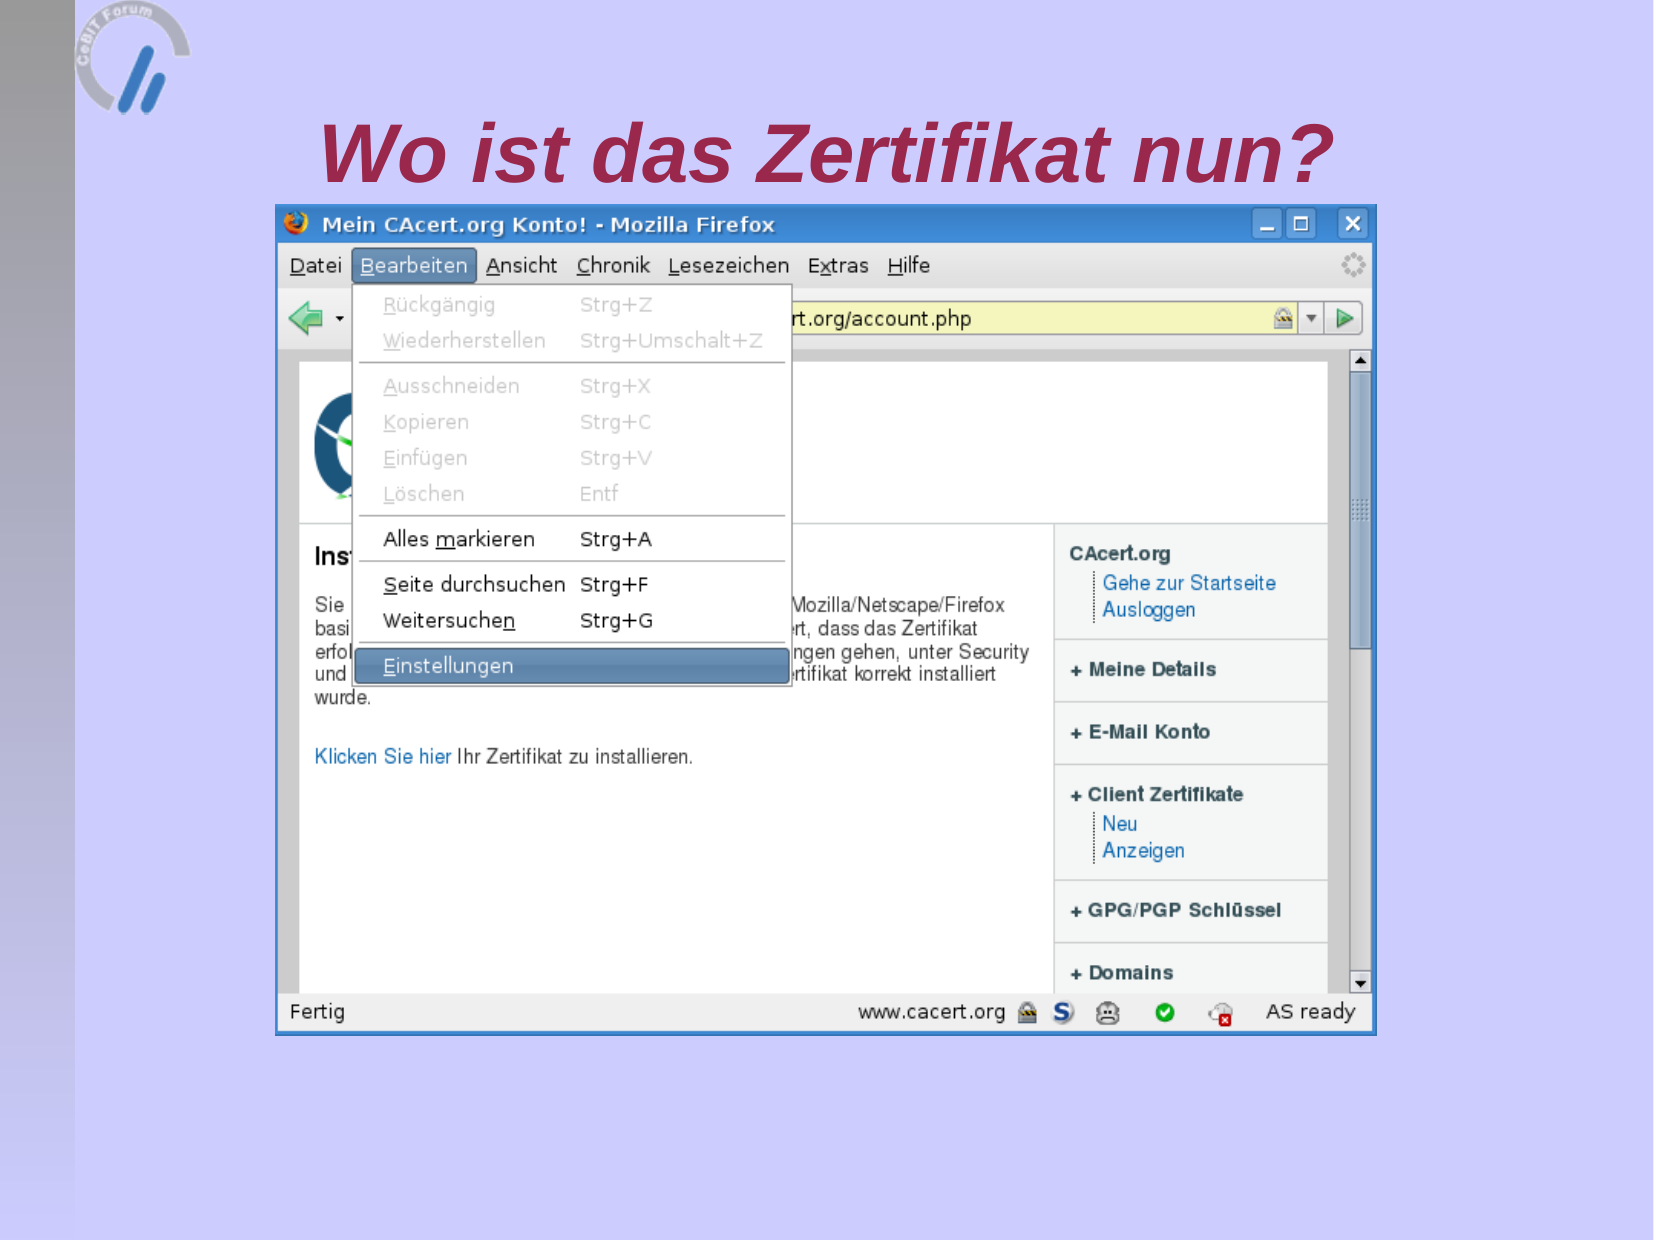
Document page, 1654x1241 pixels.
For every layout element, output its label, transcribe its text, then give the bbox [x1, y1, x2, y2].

picture [275, 257, 1377, 1036]
title Wo ist das Zertifikat nun? [121, 49, 1534, 257]
